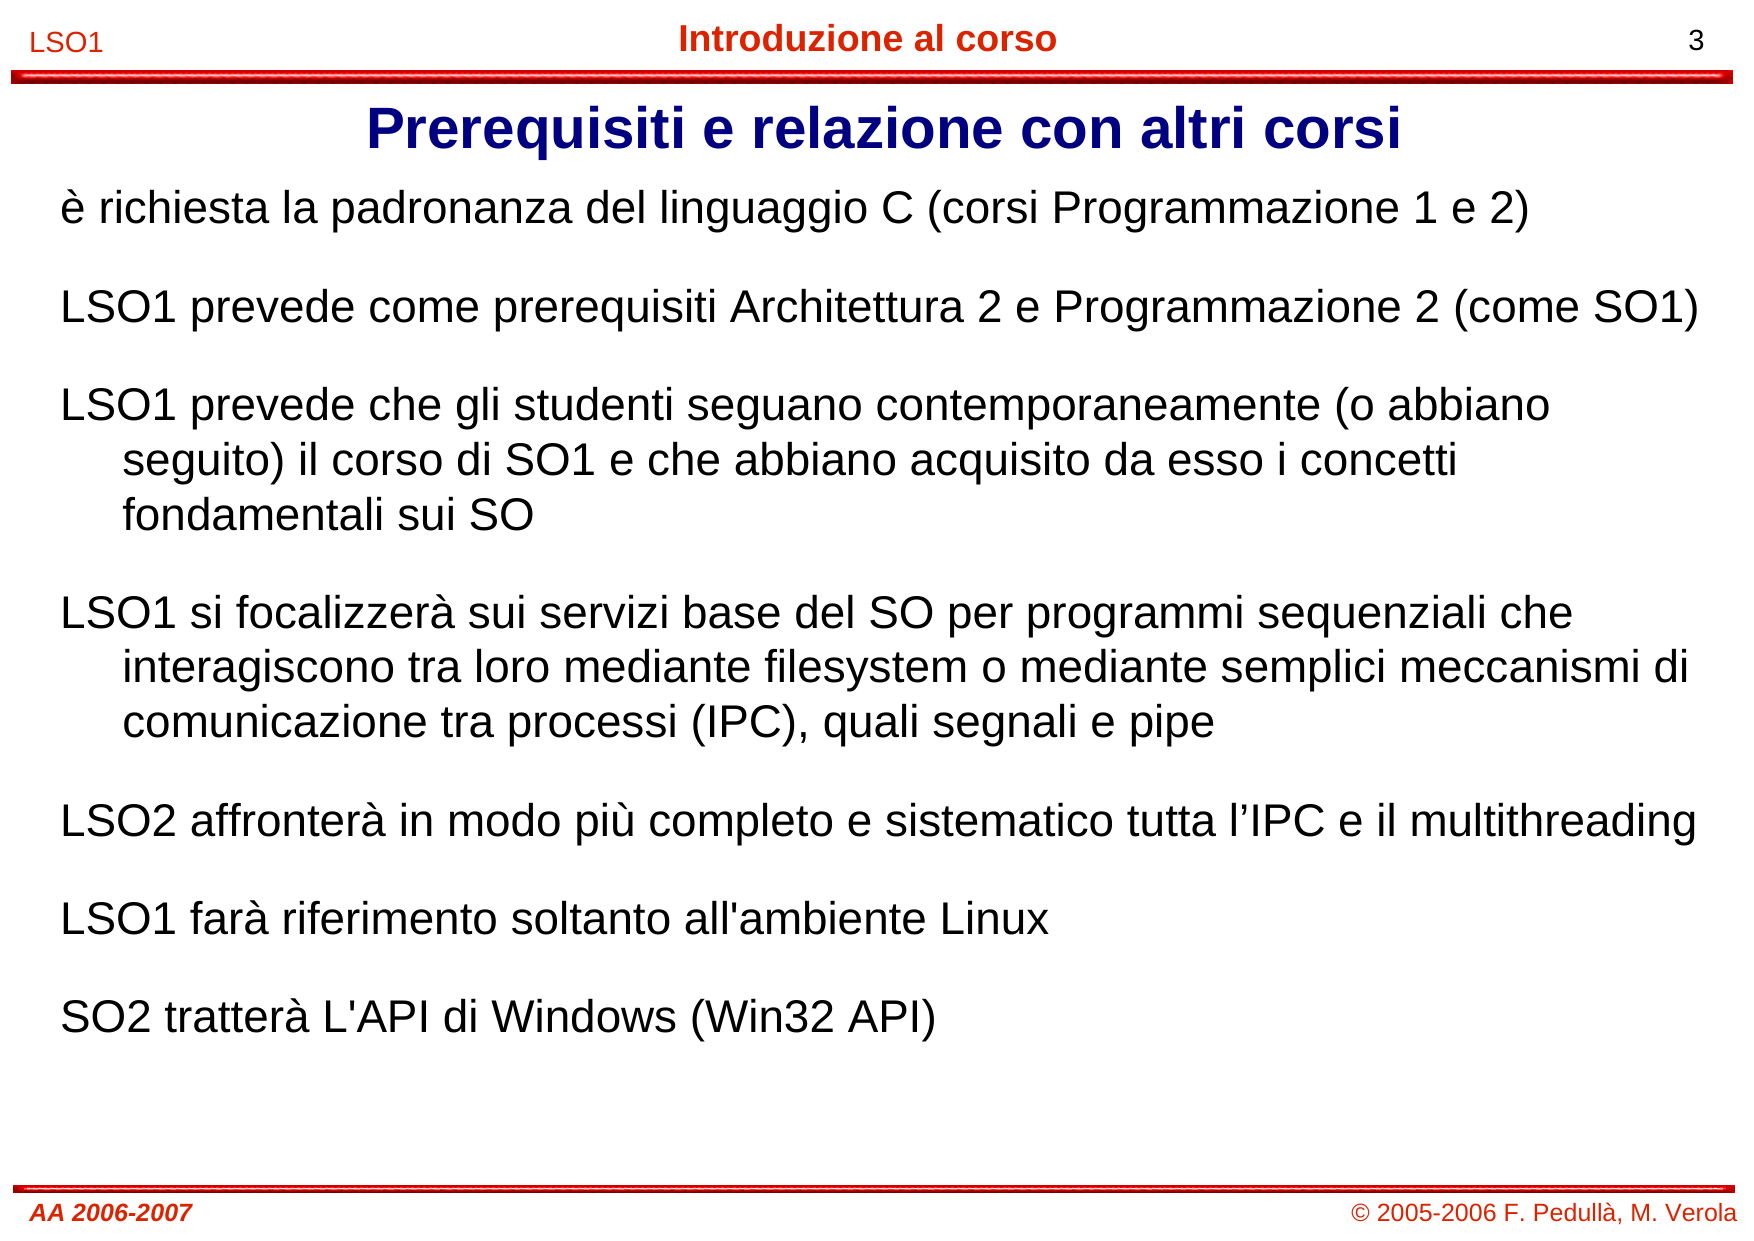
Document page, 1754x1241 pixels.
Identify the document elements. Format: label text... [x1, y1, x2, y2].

text_box Prerequisiti e relazione con altri corsi [250, 92, 1520, 181]
picture [13, 1185, 1735, 1193]
picture [11, 70, 1733, 84]
list è richiesta la padronanza del linguaggio C (corsi Programmazione 1 e 2) LSO1 prevede come prerequisiti Architettura 2 e Programmazione 2 (come SO1) LSO1 prevede che gli studenti seguano contemporaneamente (o abbiano seguito) il corso di SO1 e che abbiano acquisito da esso i concetti fondamentali sui SO LSO1 si focalizzerà sui servizi base del SO per programmi sequenziali che interagiscono tra loro mediante filesystem o mediante semplici meccanismi di comunicazione tra processi (IPC), quali segnali e pipe LSO2 affronterà in modo più completo e sistematico tutta l’IPC e il multithreading LSO1 farà riferimento soltanto all'ambiente Linux SO2 tratterà L'API di Windows (Win32 API) [60, 178, 1702, 1152]
